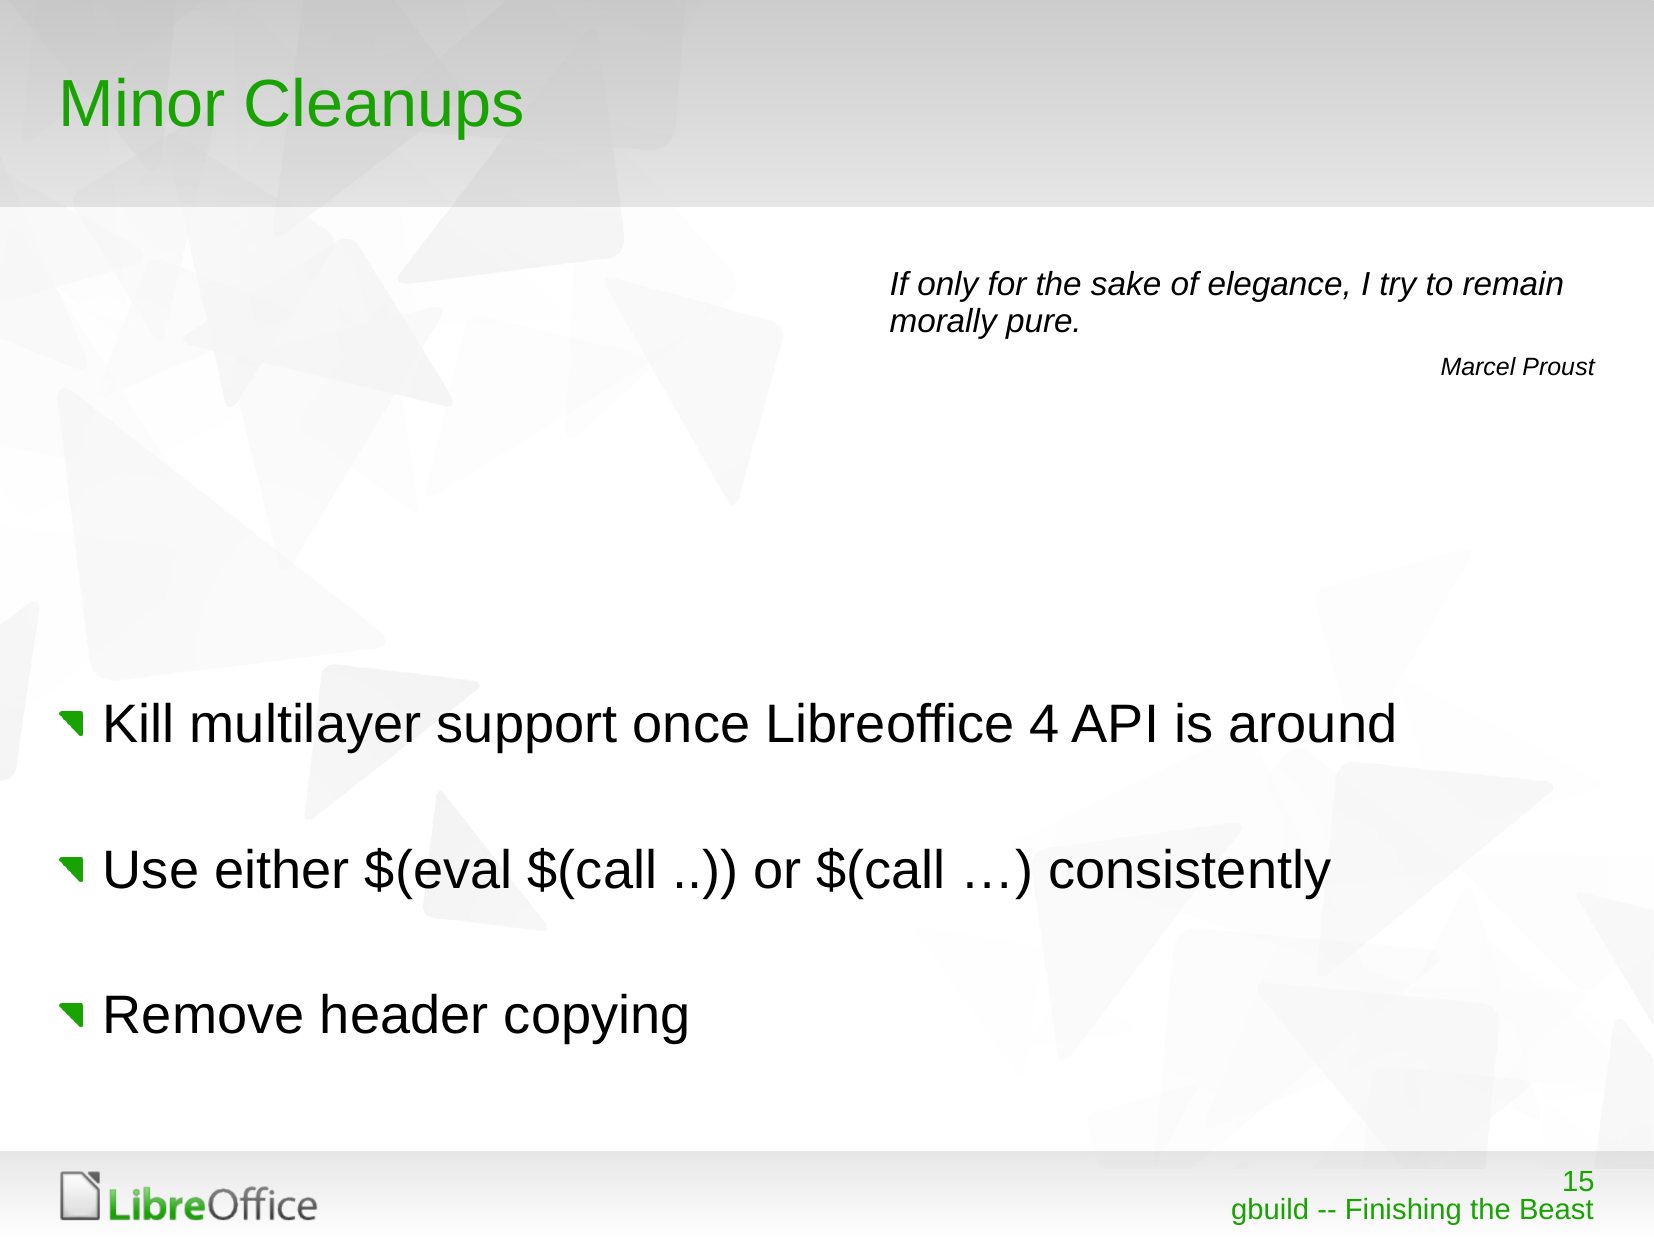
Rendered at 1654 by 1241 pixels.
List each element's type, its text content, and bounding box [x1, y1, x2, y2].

list If only for the sake of elegance, I try to remain morally pure. Marcel Proust [845, 265, 1596, 657]
picture [0, 0, 783, 931]
picture [915, 548, 1654, 1169]
list Kill multilayer support once Libreoffice 4 API is around Use either $(eval $(call ..)) or $(call …) consistently Remove header copying [59, 693, 1595, 1084]
title Minor Cleanups [59, 29, 1595, 178]
picture [41, 1152, 337, 1240]
